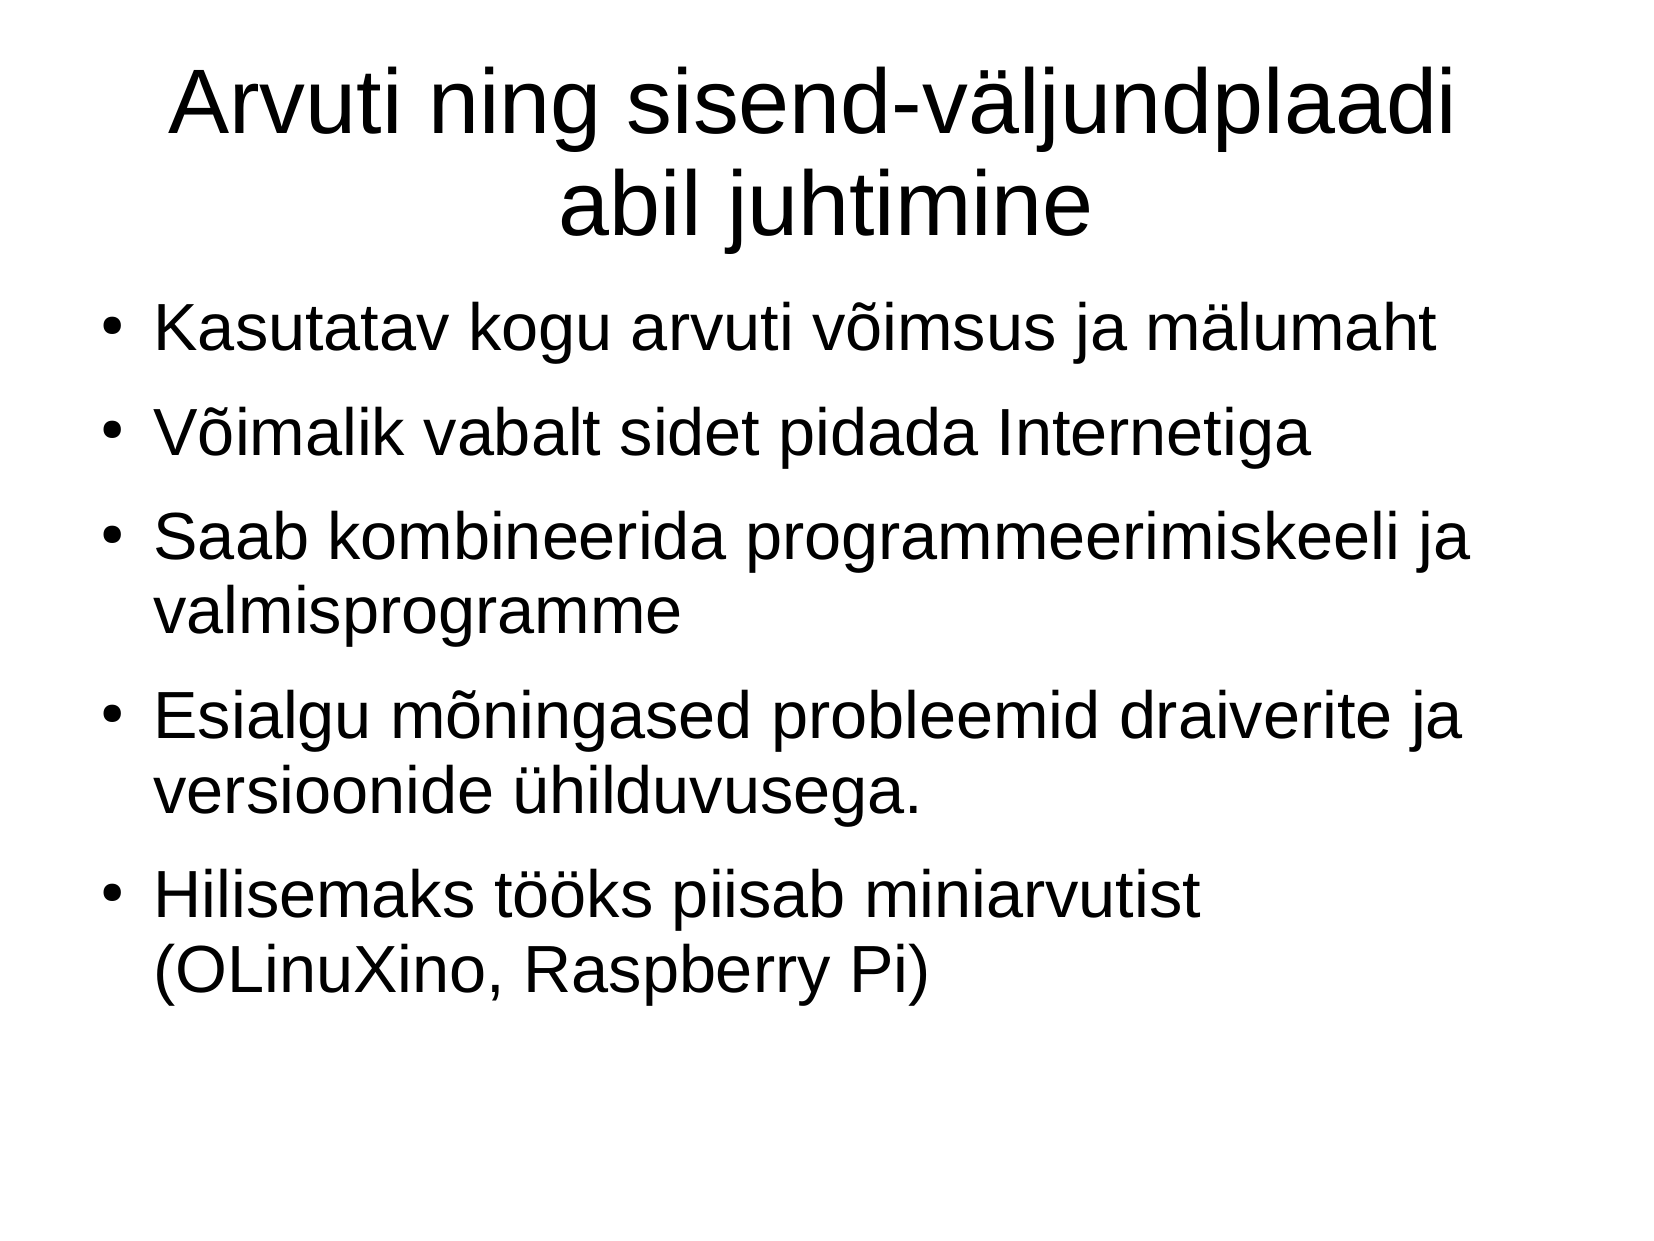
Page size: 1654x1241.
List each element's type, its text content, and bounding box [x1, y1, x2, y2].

list Kasutatav kogu arvuti võimsus ja mälumaht Võimalik vabalt sidet pidada Internetiga Saab kombineerida programmeerimiskeeli ja valmisprogramme Esialgu mõningased probleemid draiverite ja versioonide ühilduvusega. Hilisemaks tööks piisab miniarvutist (OLinuXino, Raspberry Pi) [82, 290, 1571, 1010]
title Arvuti ning sisend-väljundplaadi abil juhtimine [82, 49, 1571, 257]
